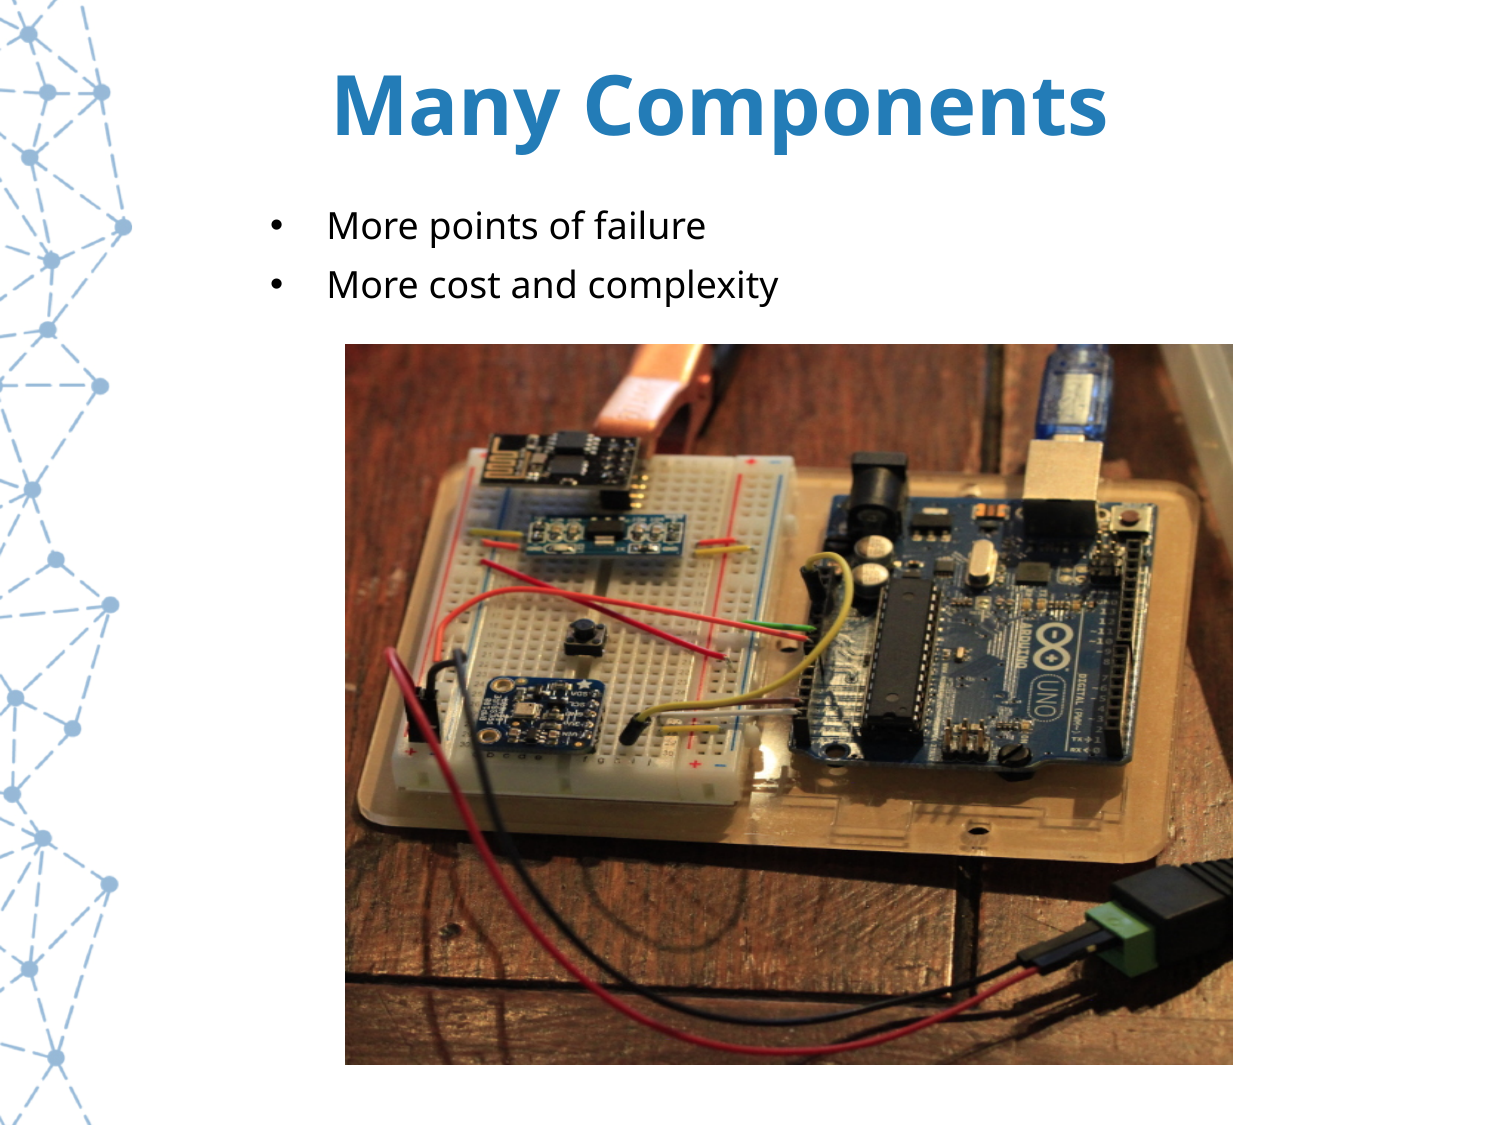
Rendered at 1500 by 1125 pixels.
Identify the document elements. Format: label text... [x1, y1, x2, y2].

list More points of failure More cost and complexity [255, 195, 1276, 315]
picture [345, 344, 1233, 1065]
picture [0, 0, 133, 1125]
title Many Components [315, 45, 1351, 178]
